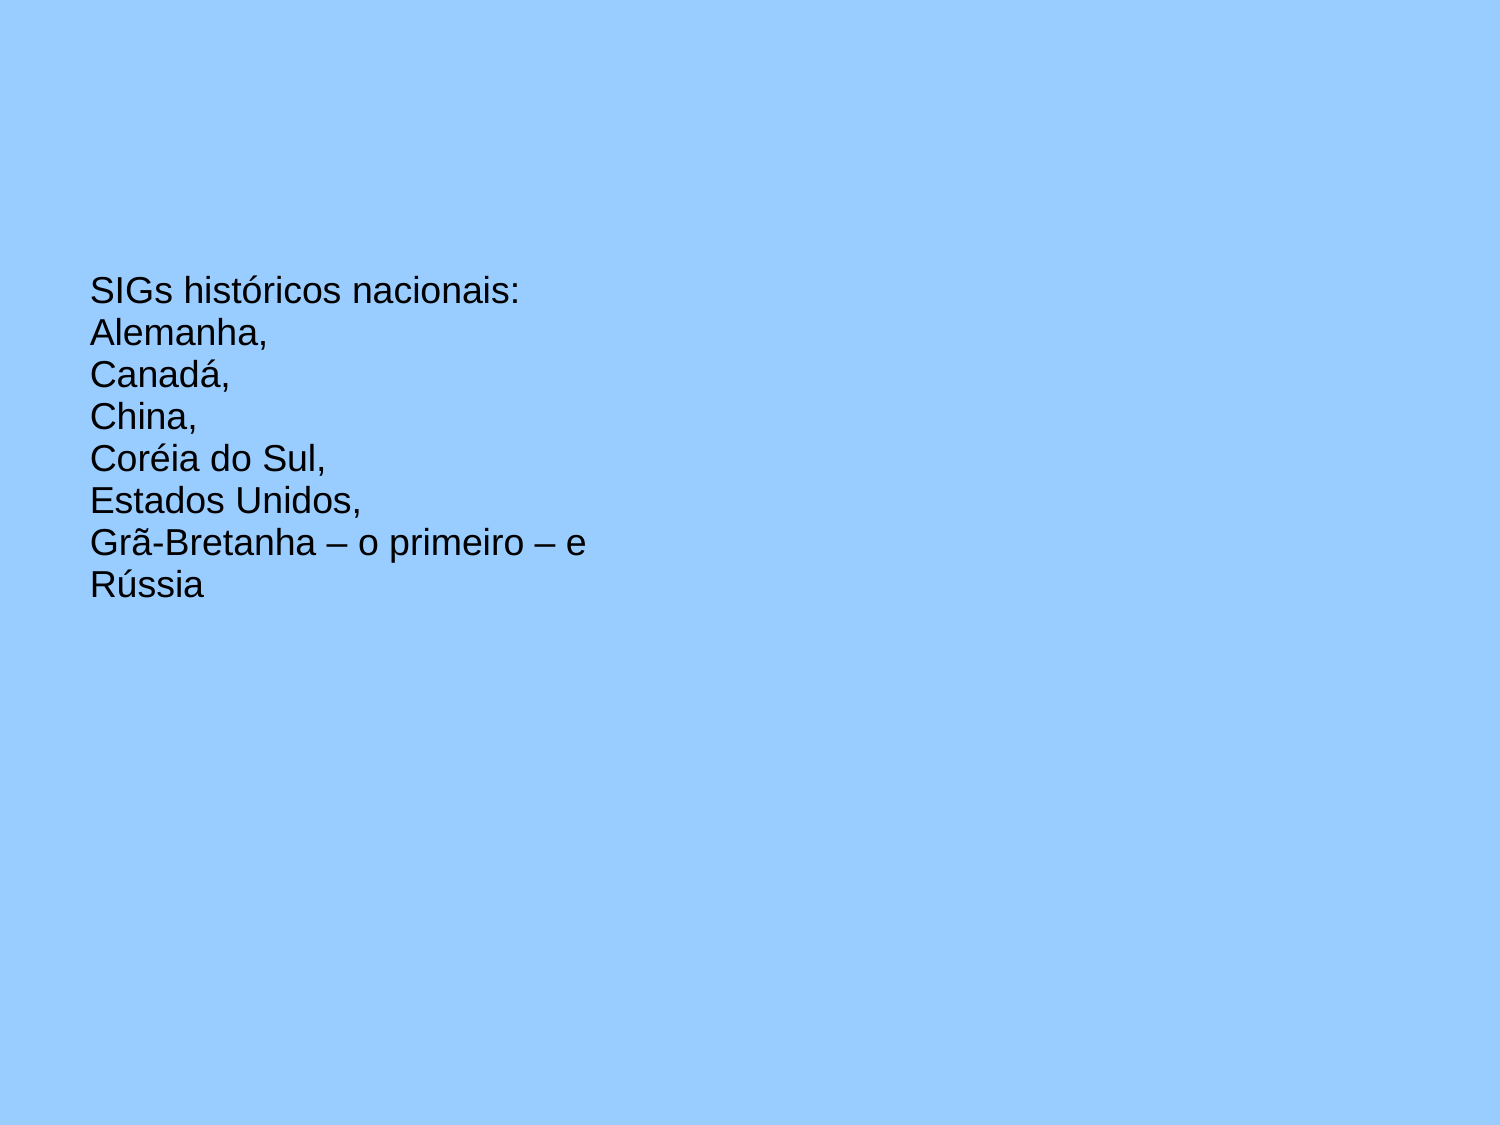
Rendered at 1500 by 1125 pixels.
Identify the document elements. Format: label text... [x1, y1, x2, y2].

text_box SIGs históricos nacionais: Alemanha, Canadá, China, Coréia do Sul, Estados Unidos, Grã-Bretanha – o primeiro – e Rússia [75, 262, 1425, 1097]
